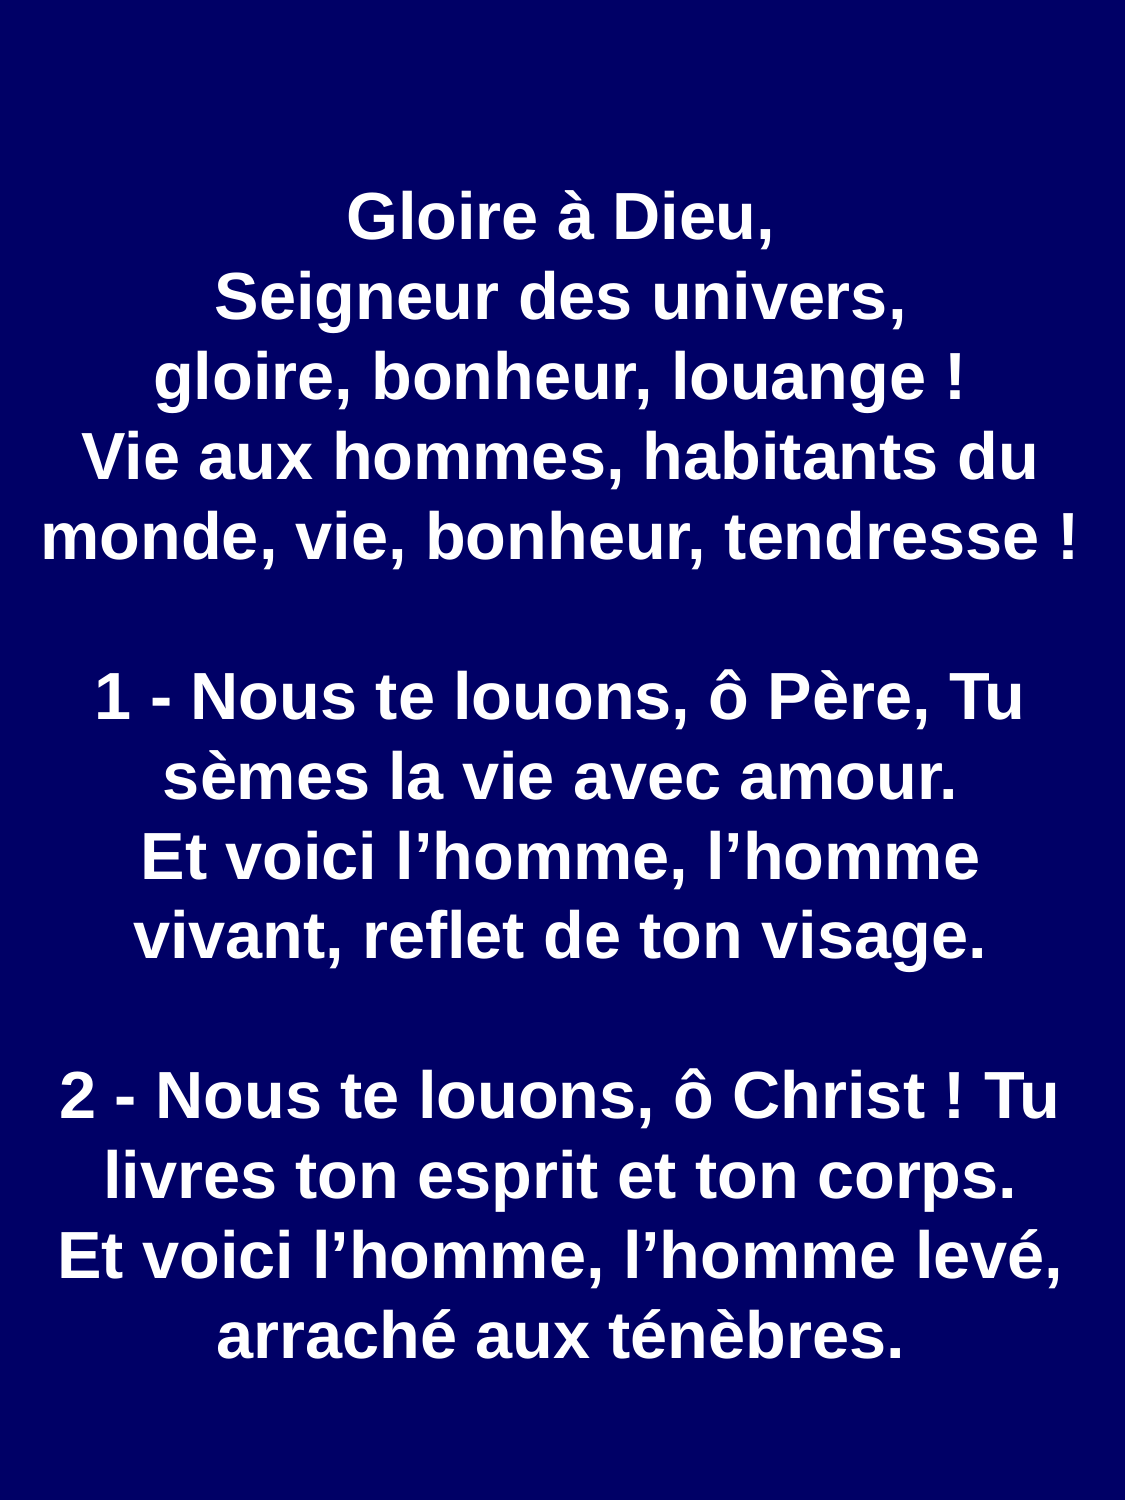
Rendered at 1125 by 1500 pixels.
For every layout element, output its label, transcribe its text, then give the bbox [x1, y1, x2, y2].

text_box Gloire à Dieu, Seigneur des univers, gloire, bonheur, louange ! Vie aux hommes, habitants du monde, vie, bonheur, tendresse ! 1 - Nous te louons, ô Père, Tu sèmes la vie avec amour. Et voici l’homme, l’homme vivant, reflet de ton visage. 2 - Nous te louons, ô Christ ! Tu livres ton esprit et ton corps. Et voici l’homme, l’homme levé, arraché aux ténèbres. [11, 165, 1110, 1004]
